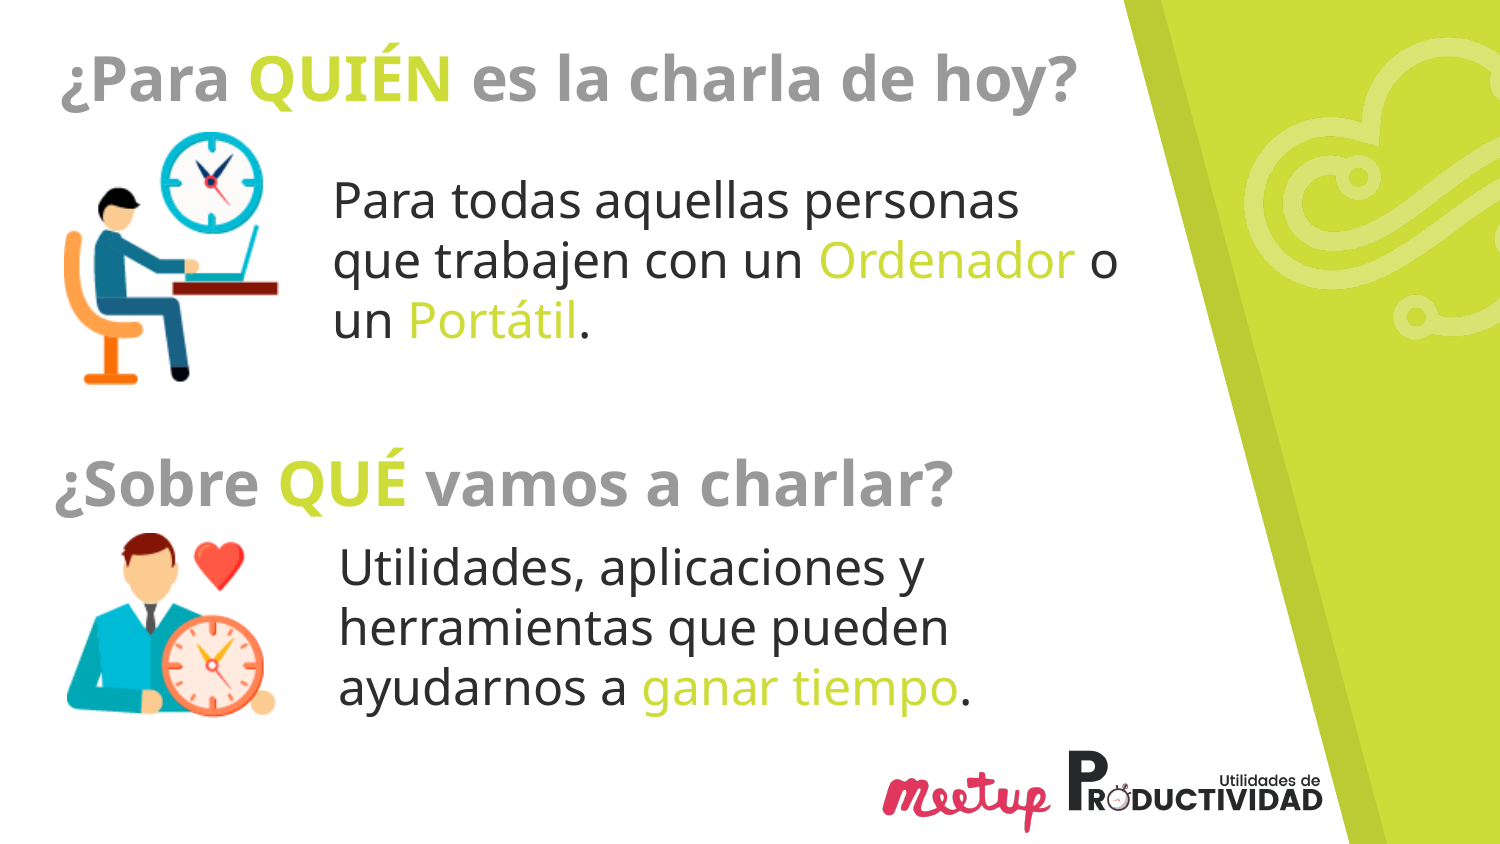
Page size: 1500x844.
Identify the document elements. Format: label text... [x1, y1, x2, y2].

title Utilidades, aplicaciones y herramientas que pueden ayudarnos a ganar tiempo. [323, 532, 1141, 720]
picture [1065, 746, 1325, 811]
title ¿Sobre QUÉ vamos a charlar? [39, 430, 1136, 534]
picture [64, 132, 279, 385]
picture [67, 533, 276, 718]
title ¿Para QUIÉN es la charla de hoy? [44, 24, 1141, 128]
title Para todas aquellas personas que trabajen con un Ordenador o un Portátil. [317, 165, 1136, 353]
picture [1236, 23, 1500, 351]
picture [881, 769, 1053, 835]
